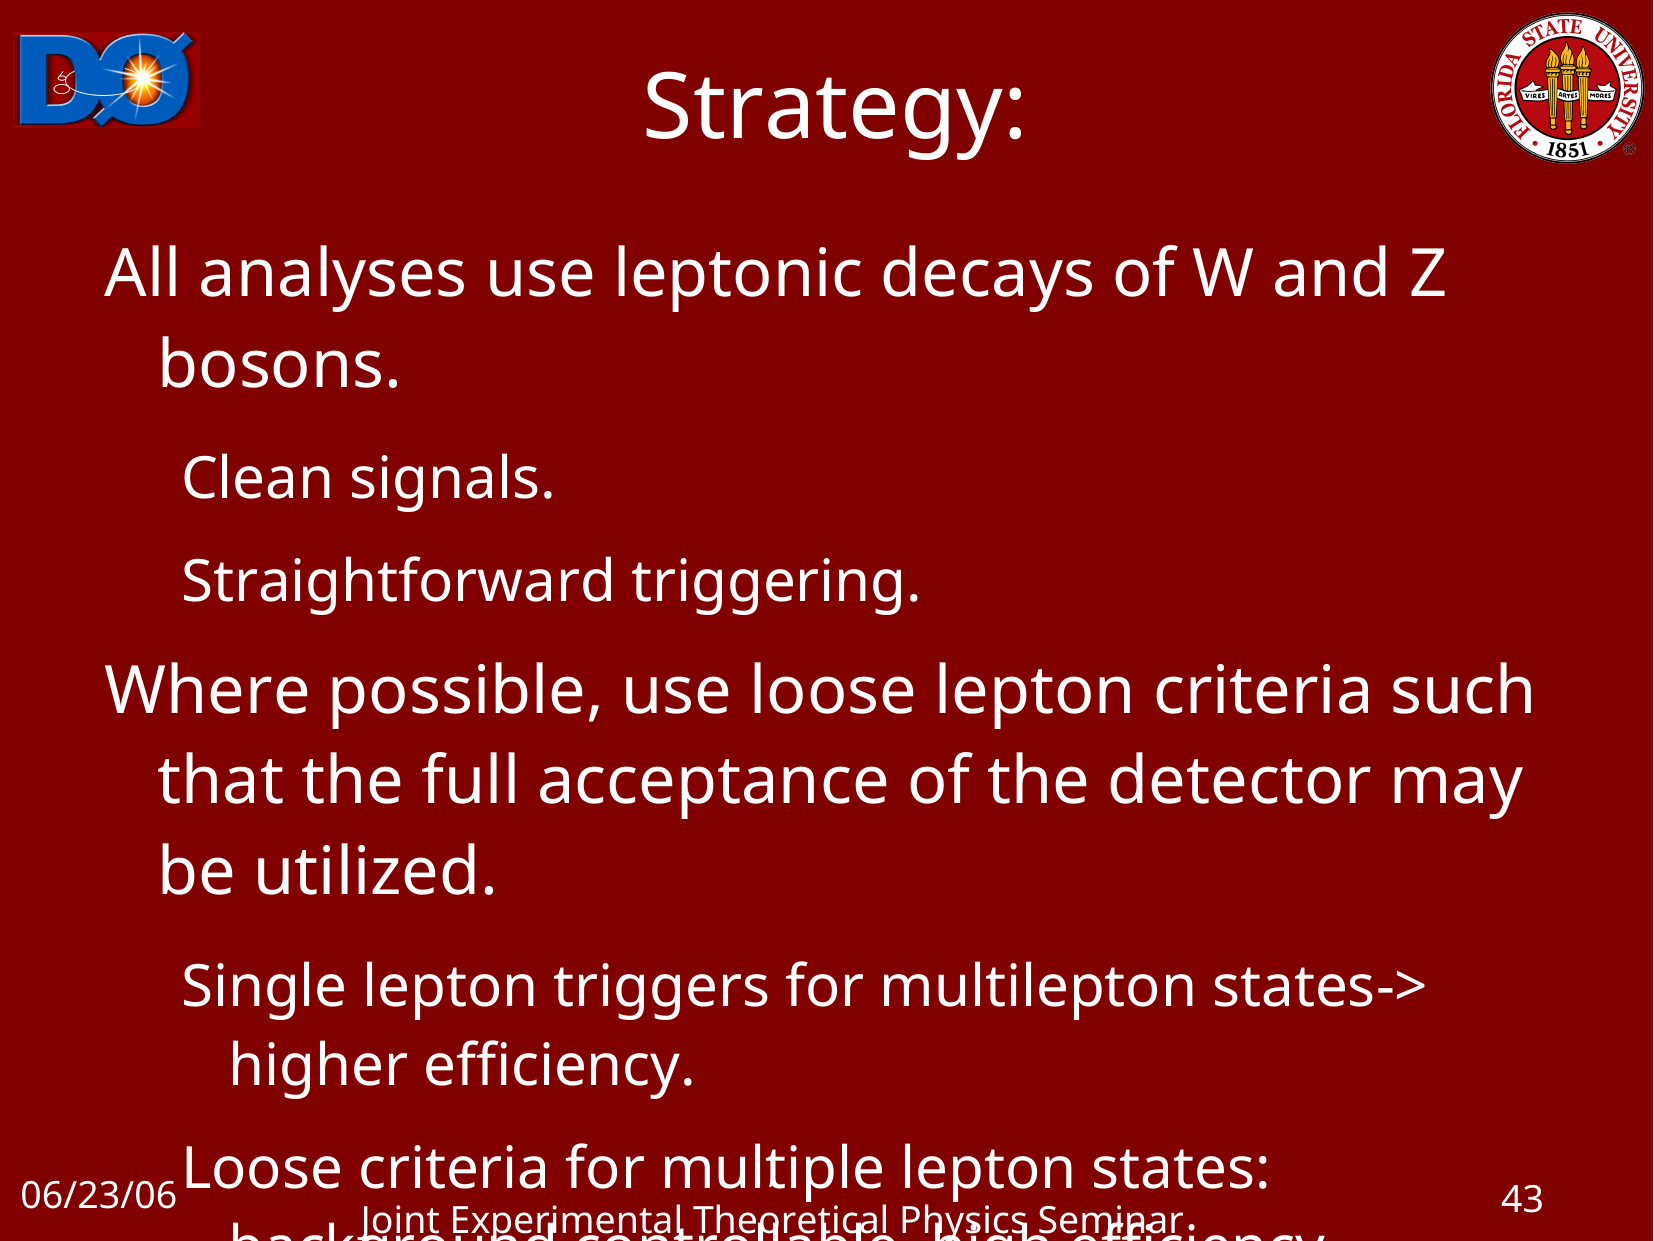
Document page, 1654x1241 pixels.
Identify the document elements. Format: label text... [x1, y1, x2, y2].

picture [13, 32, 196, 128]
picture [1489, 11, 1646, 165]
title Strategy: [196, 0, 1475, 208]
list All analyses use leptonic decays of W and Z bosons. Clean signals. Straightforward triggering. Where possible, use loose lepton criteria such that the full acceptance of the detector may be utilized. Single lepton triggers for multilepton states-> higher efficiency. Loose criteria for multiple lepton states: background controllable, high efficiency. [86, 225, 1575, 1138]
